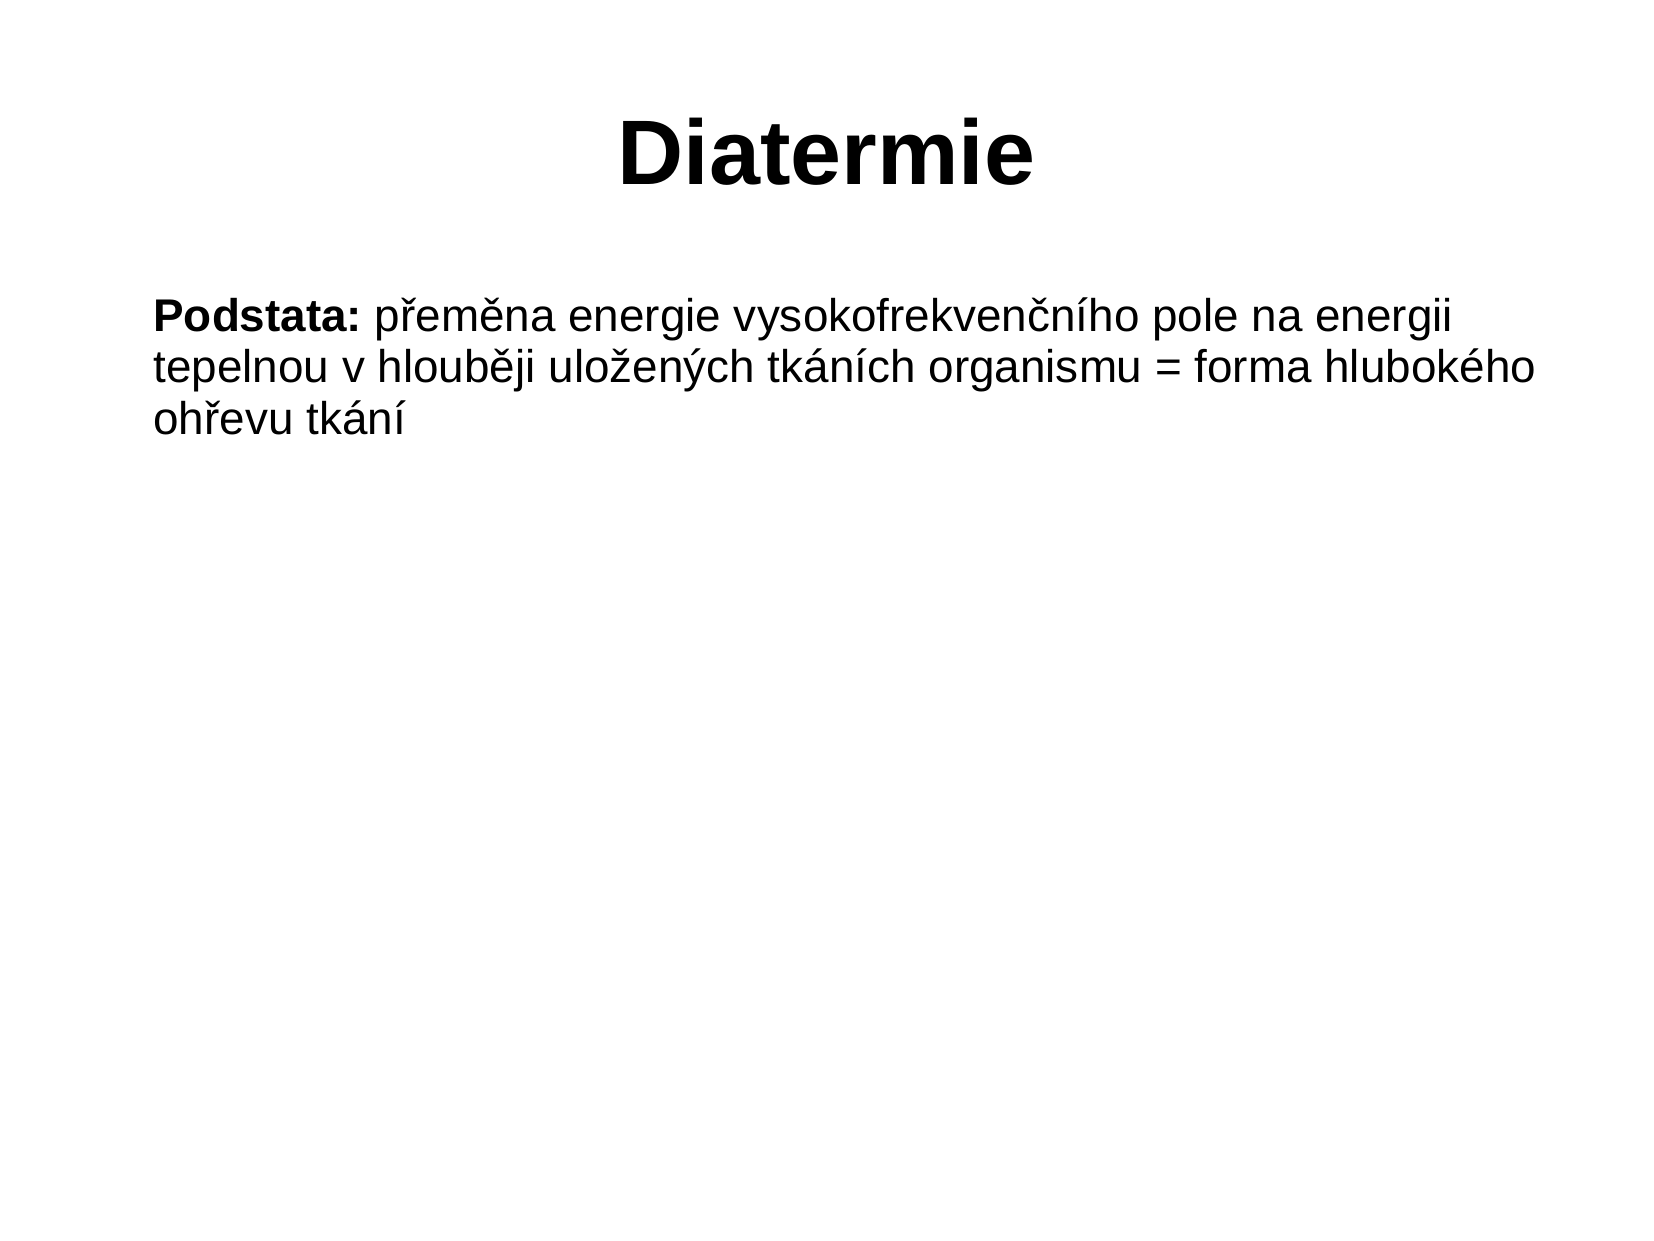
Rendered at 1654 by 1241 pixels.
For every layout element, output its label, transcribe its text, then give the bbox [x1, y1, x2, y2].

title Diatermie [82, 49, 1571, 257]
list Podstata: přeměna energie vysokofrekvenčního pole na energii tepelnou v hlouběji uložených tkáních organismu = forma hlubokého ohřevu tkání [82, 290, 1571, 1109]
